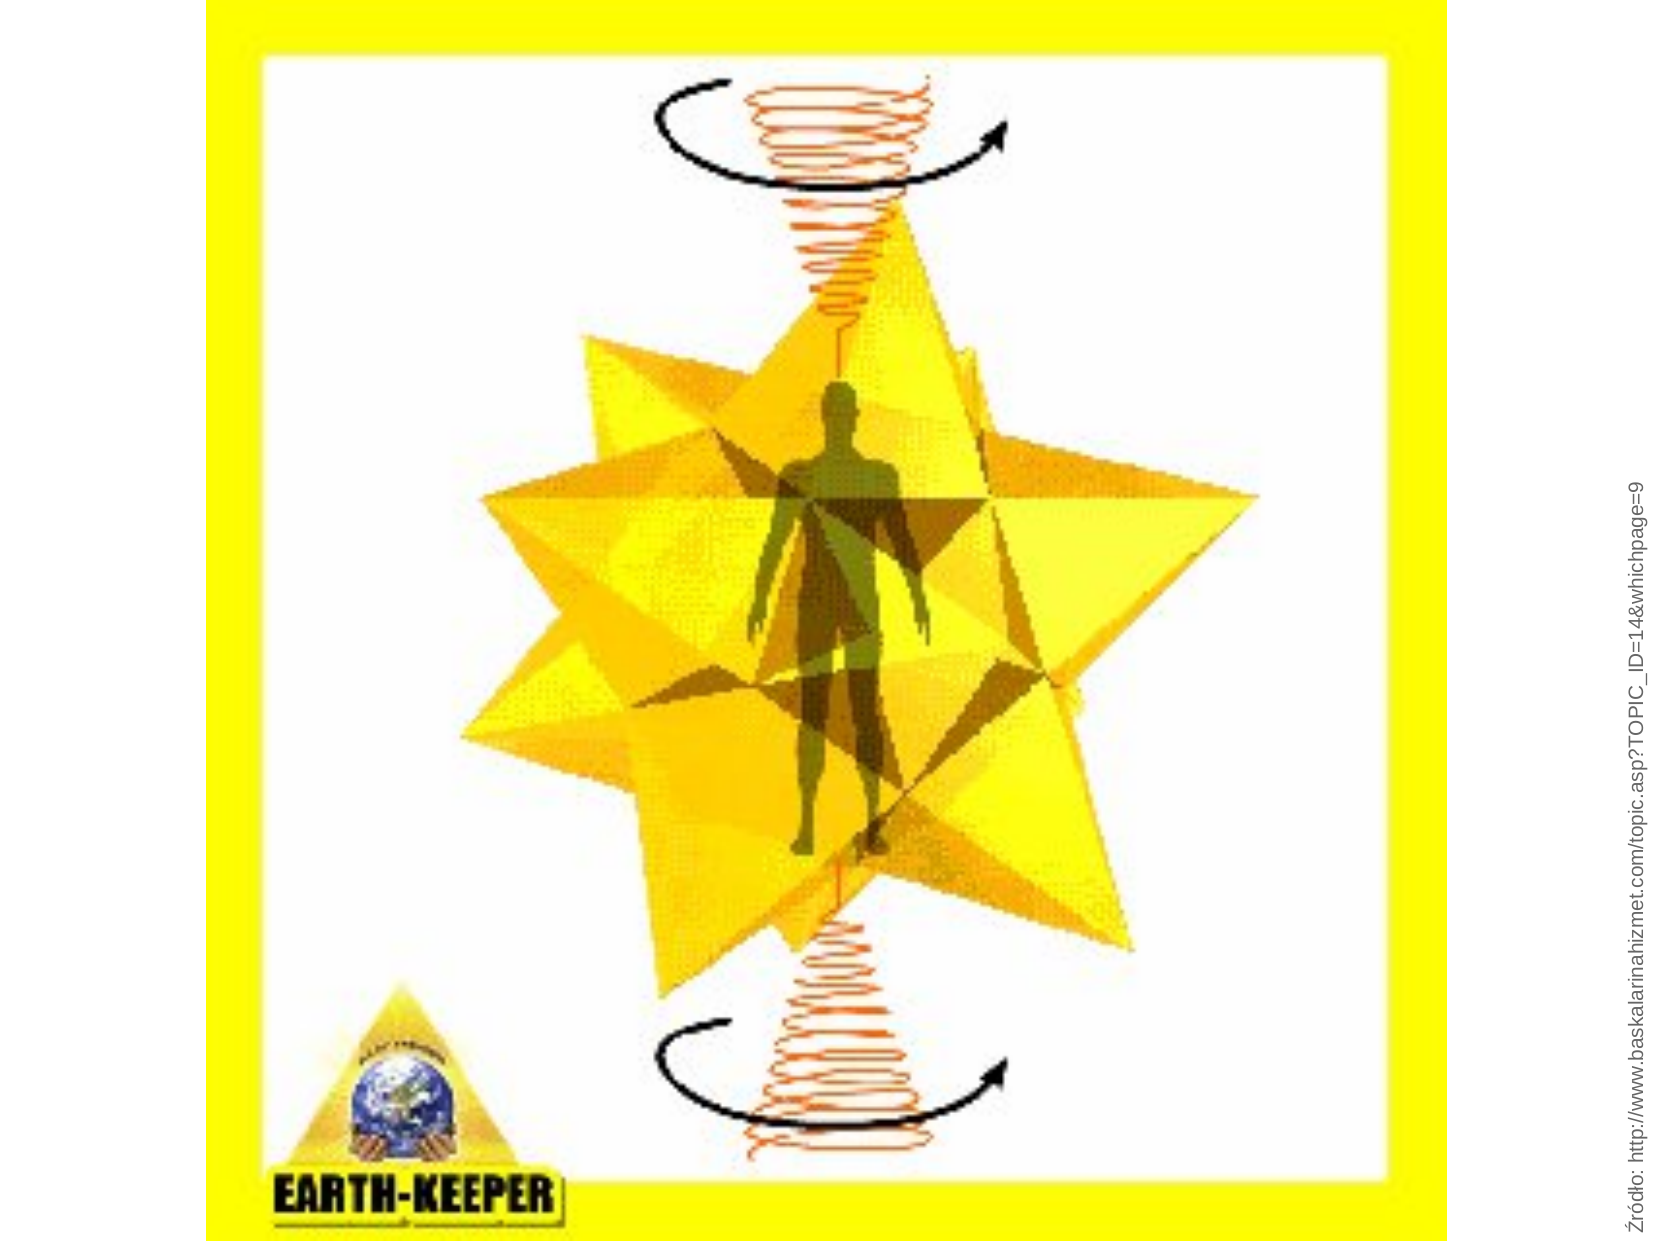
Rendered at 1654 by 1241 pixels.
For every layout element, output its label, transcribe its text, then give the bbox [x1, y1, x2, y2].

text_box Źródło: http://www.baskalarinahizmet.com/topic.asp?TOPIC_ID=14&whichpage=9 [1618, 475, 1654, 1240]
picture [206, 0, 1447, 1241]
